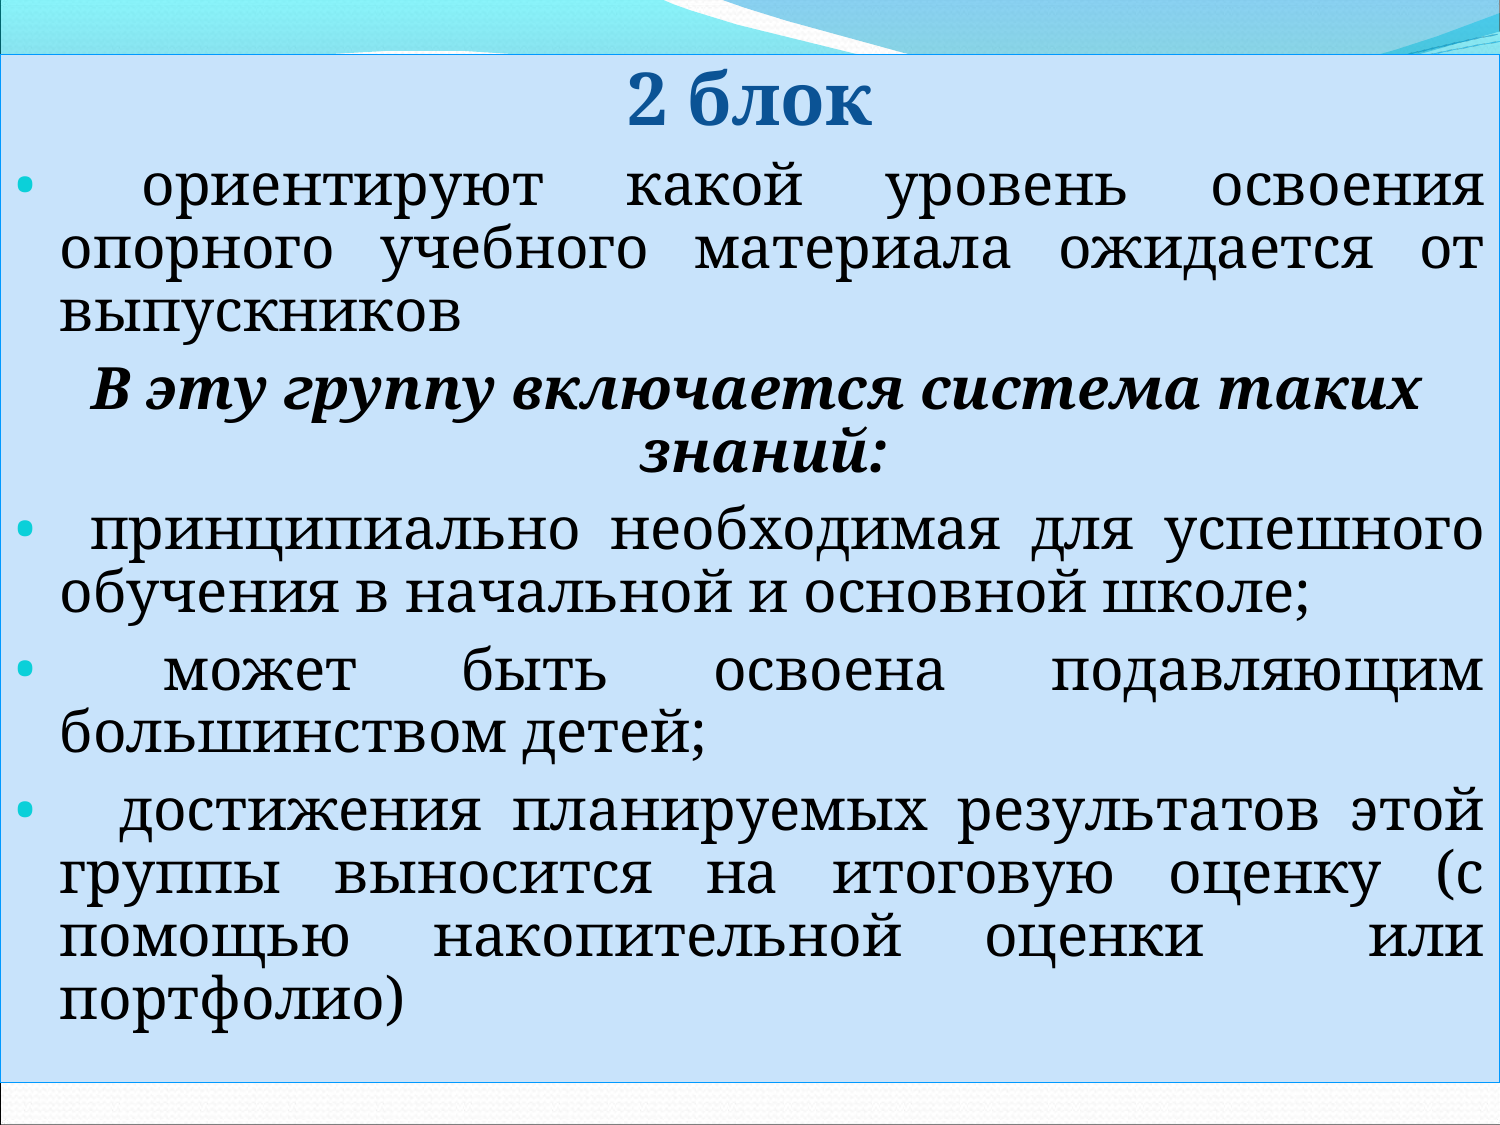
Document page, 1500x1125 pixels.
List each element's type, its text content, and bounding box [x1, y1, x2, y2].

picture [0, 1083, 1500, 1125]
picture [0, 0, 1500, 54]
list 2 блок ориентируют какой уровень освоения опорного учебного материала ожидается от выпускников В эту группу включается система таких знаний: принципиально необходимая для успешного обучения в начальной и основной школе; может быть освоена подавляющим большинством детей; достижения планируемых результатов этой группы выносится на итоговую оценку (с помощью накопительной оценки или портфолио) [0, 54, 1500, 1083]
